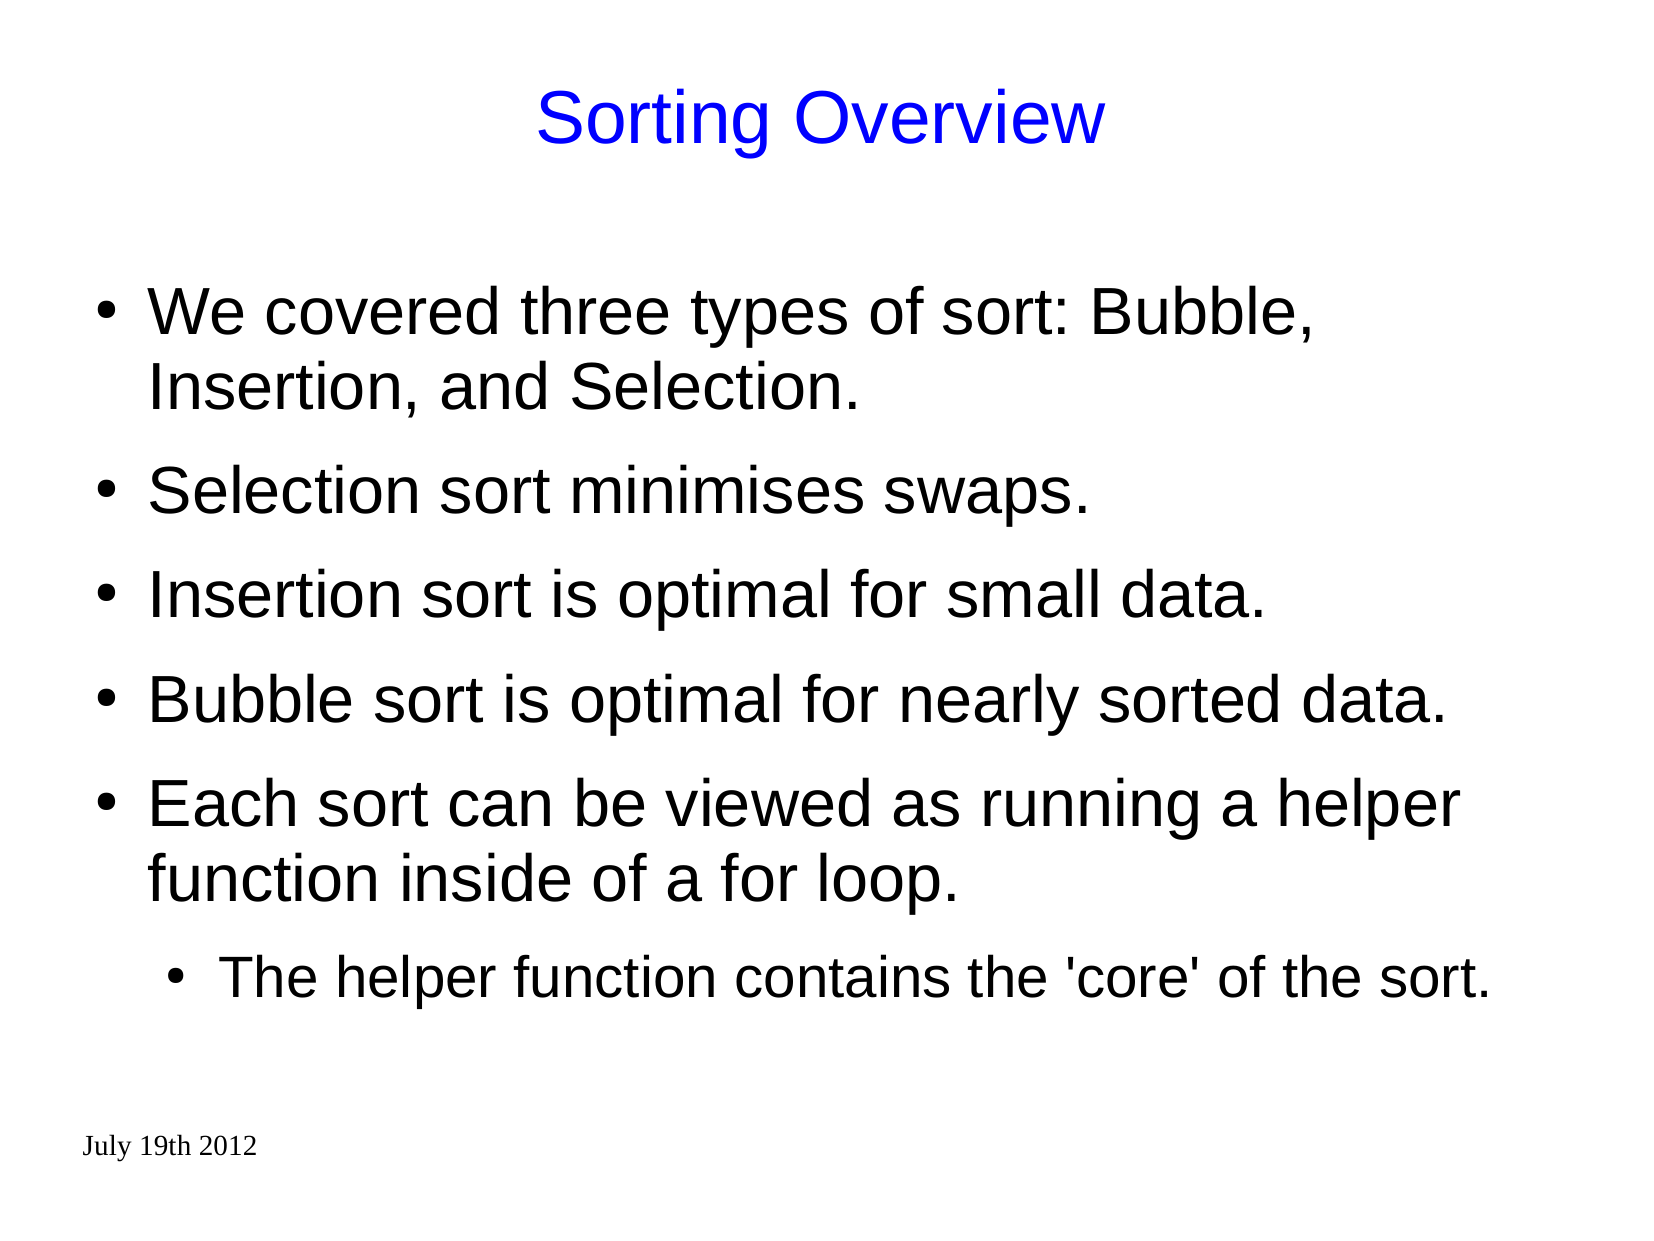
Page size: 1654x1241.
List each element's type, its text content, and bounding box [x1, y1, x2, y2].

title Sorting Overview [76, 58, 1565, 178]
list We covered three types of sort: Bubble, Insertion, and Selection. Selection sort minimises swaps. Insertion sort is optimal for small data. Bubble sort is optimal for nearly sorted data. Each sort can be viewed as running a helper function inside of a for loop. The helper function contains the 'core' of the sort. [76, 274, 1565, 1093]
